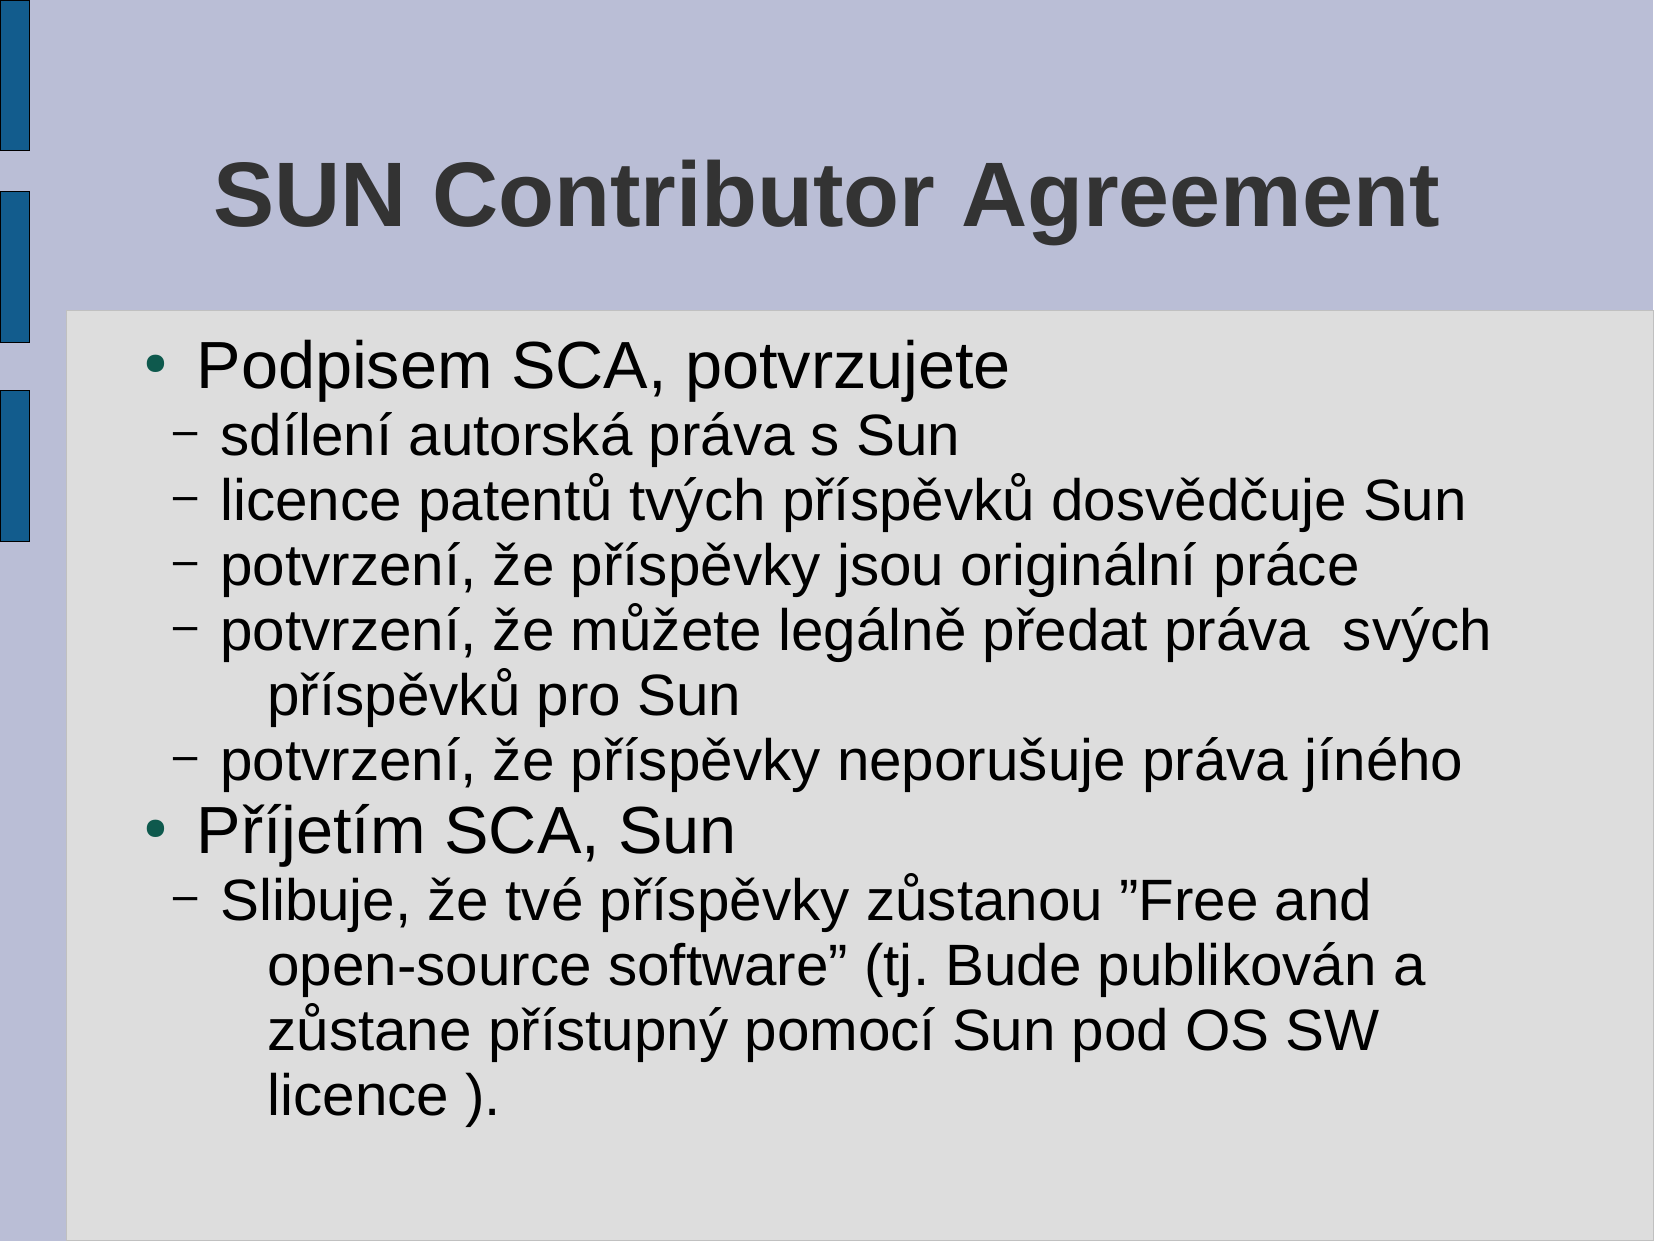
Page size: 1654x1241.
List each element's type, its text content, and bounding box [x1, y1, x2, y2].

title SUN Contributor Agreement [121, 98, 1534, 291]
list Podpisem SCA, potvrzujete sdílení autorská práva s Sun licence patentů tvých příspěvků dosvědčuje Sun potvrzení, že příspěvky jsou originální práce potvrzení, že můžete legálně předat práva svých příspěvků pro Sun potvrzení, že příspěvky neporušuje práva jíného Příjetím SCA, Sun Slibuje, že tvé příspěvky zůstanou ”Free and open-source software” (tj. Bude publikován a zůstane přístupný pomocí Sun pod OS SW licence ). [125, 327, 1538, 1126]
